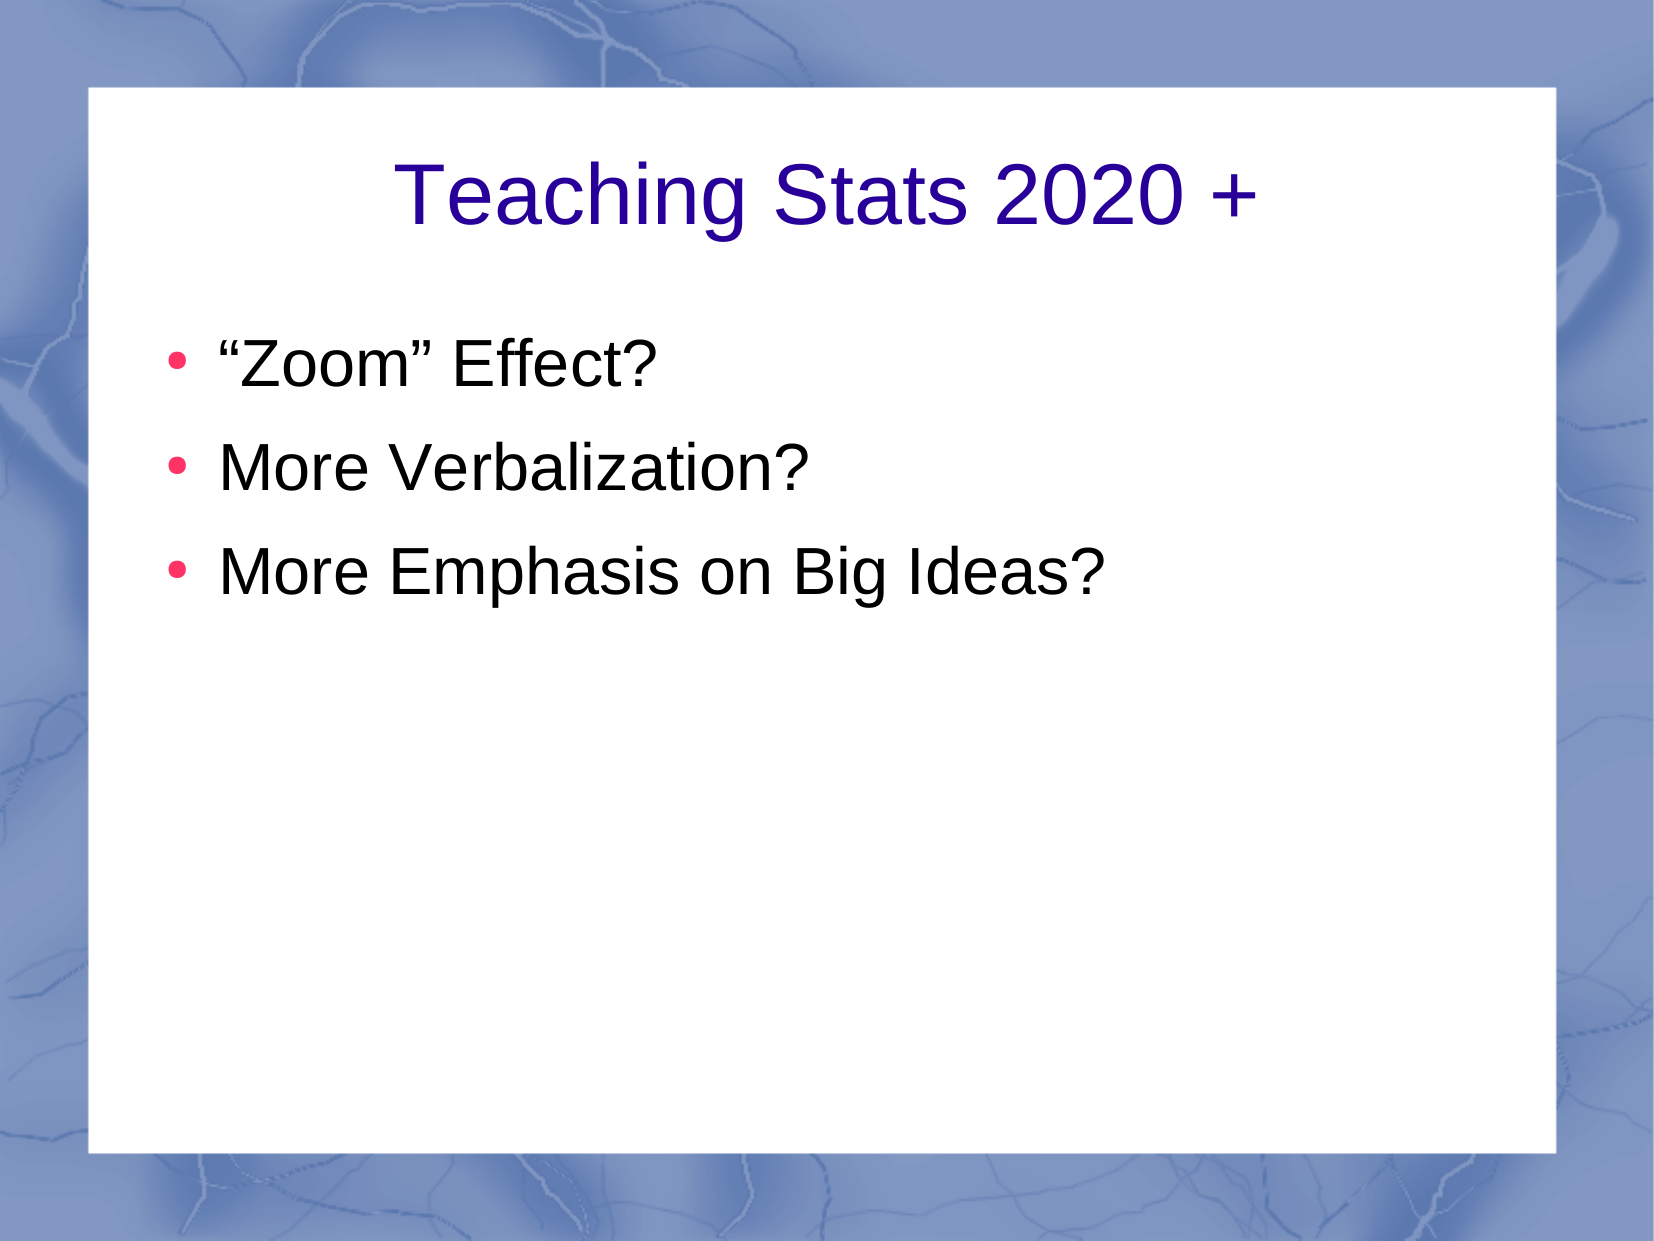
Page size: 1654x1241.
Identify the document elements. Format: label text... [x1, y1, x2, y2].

list “Zoom” Effect? More Verbalization? More Emphasis on Big Ideas? [147, 325, 1506, 1010]
picture [0, 0, 1654, 1241]
title Teaching Stats 2020 + [118, 90, 1536, 298]
